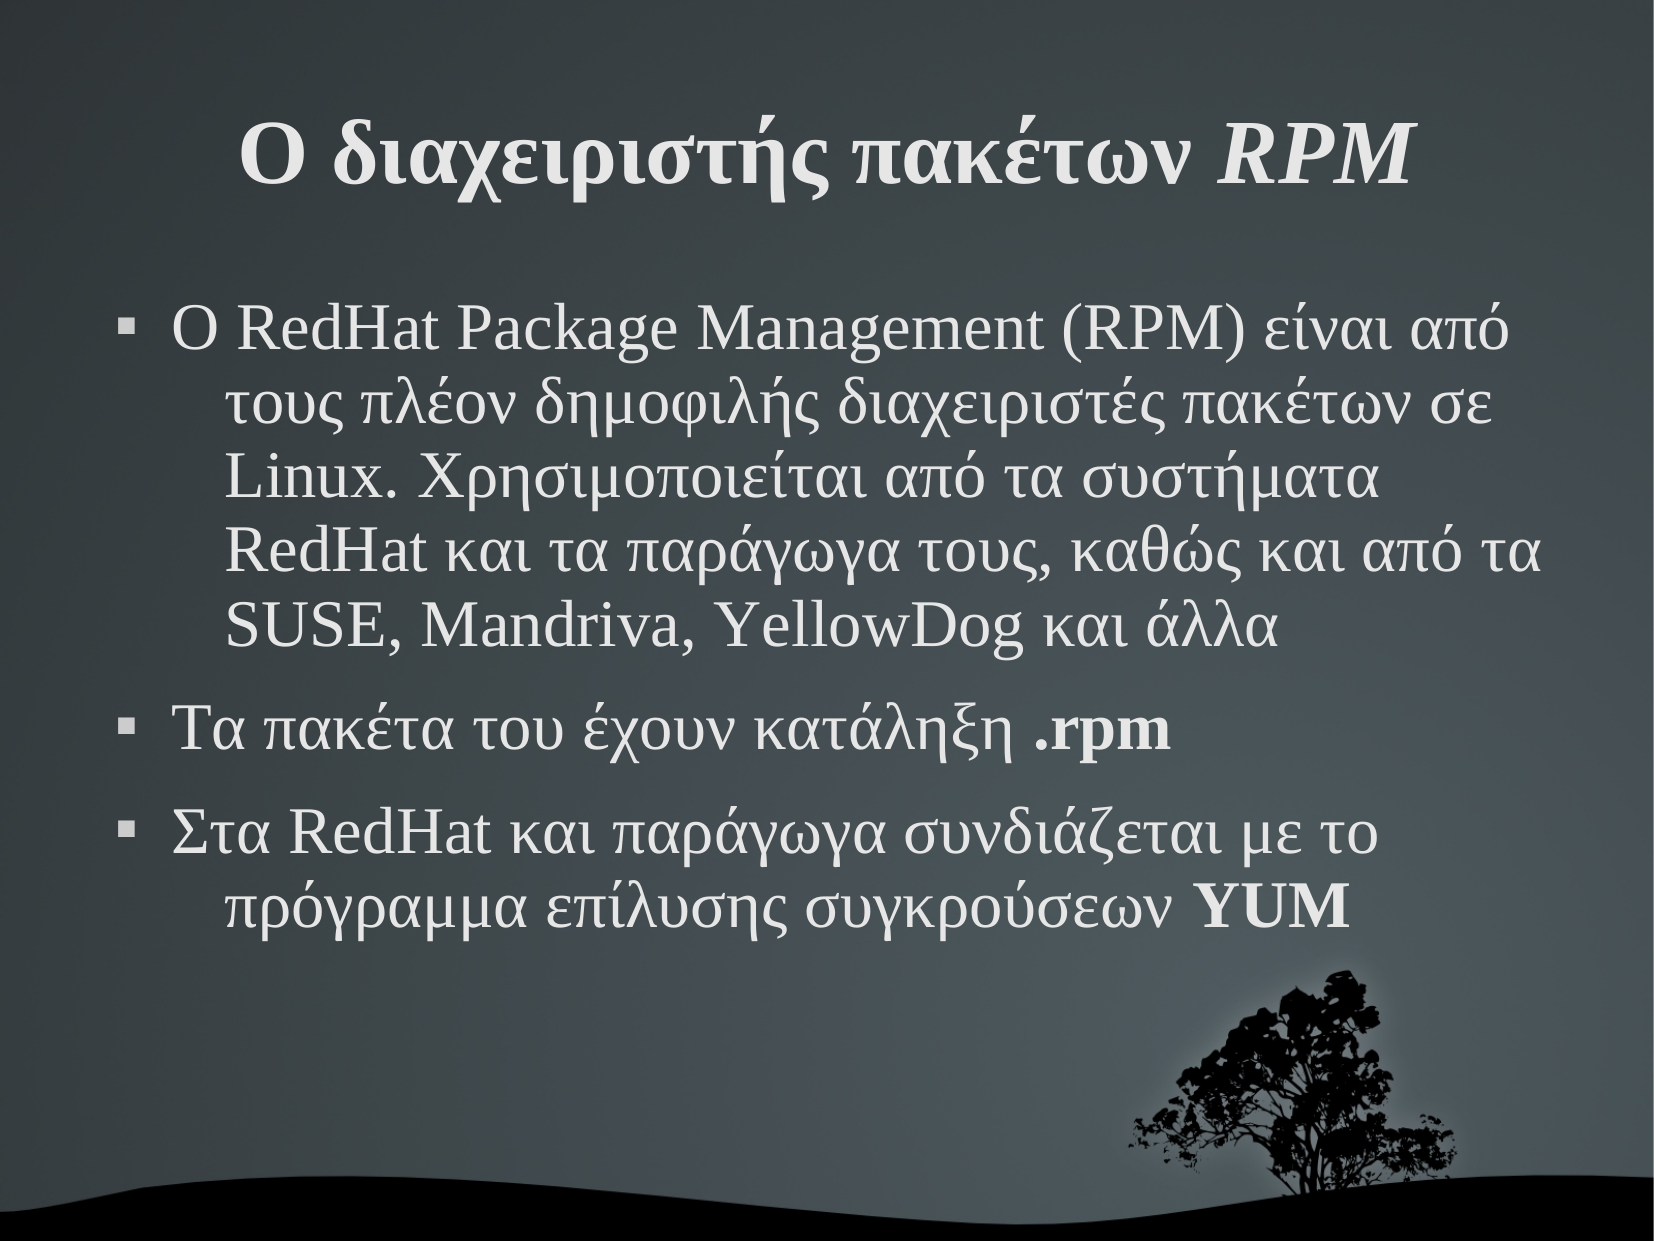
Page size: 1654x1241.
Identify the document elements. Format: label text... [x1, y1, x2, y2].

title O διαχειριστής πακέτων RPM [82, 49, 1571, 257]
list Ο RedHat Package Management (RPM) είναι από τους πλέον δημοφιλής διαχειριστές πακέτων σε Linux. Χρησιμοποιείται από τα συστήματα RedHat και τα παράγωγα τους, καθώς και από τα SUSE, Mandriva, YellowDog και άλλα Τα πακέτα του έχουν κατάληξη .rpm Στα RedHat και παράγωγα συνδιάζεται με το πρόγραμμα επίλυσης συγκρούσεων YUM [82, 290, 1571, 1119]
picture [0, 0, 1654, 1241]
